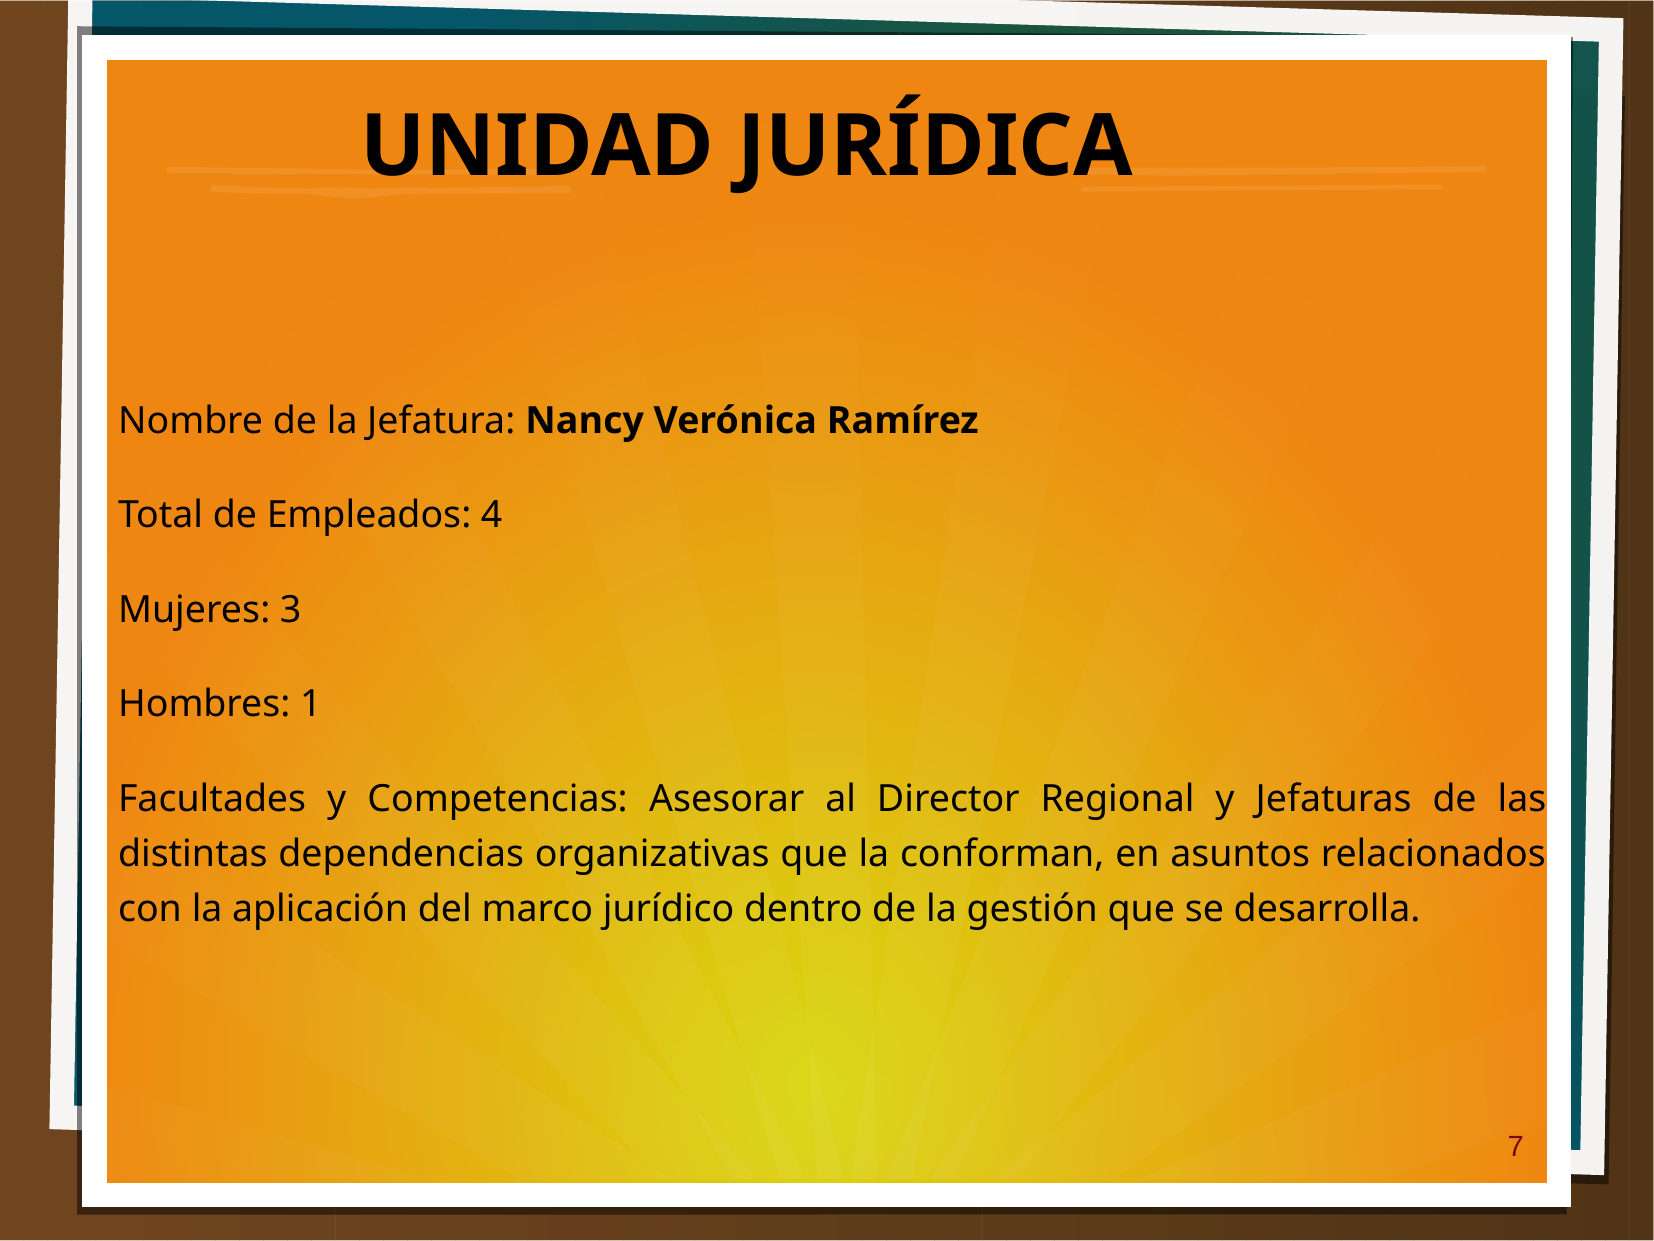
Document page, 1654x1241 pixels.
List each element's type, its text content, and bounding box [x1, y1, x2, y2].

title UNIDAD JURÍDICA [82, 47, 1412, 229]
text_box Nombre de la Jefatura: Nancy Verónica Ramírez Total de Empleados: 4 Mujeres: 3 Hombres: 1 Facultades y Competencias: Asesorar al Director Regional y Jefaturas de las distintas dependencias organizativas que la conforman, en asuntos relacionados con la aplicación del marco jurídico dentro de la gestión que se desarrolla. [118, 299, 1548, 1019]
